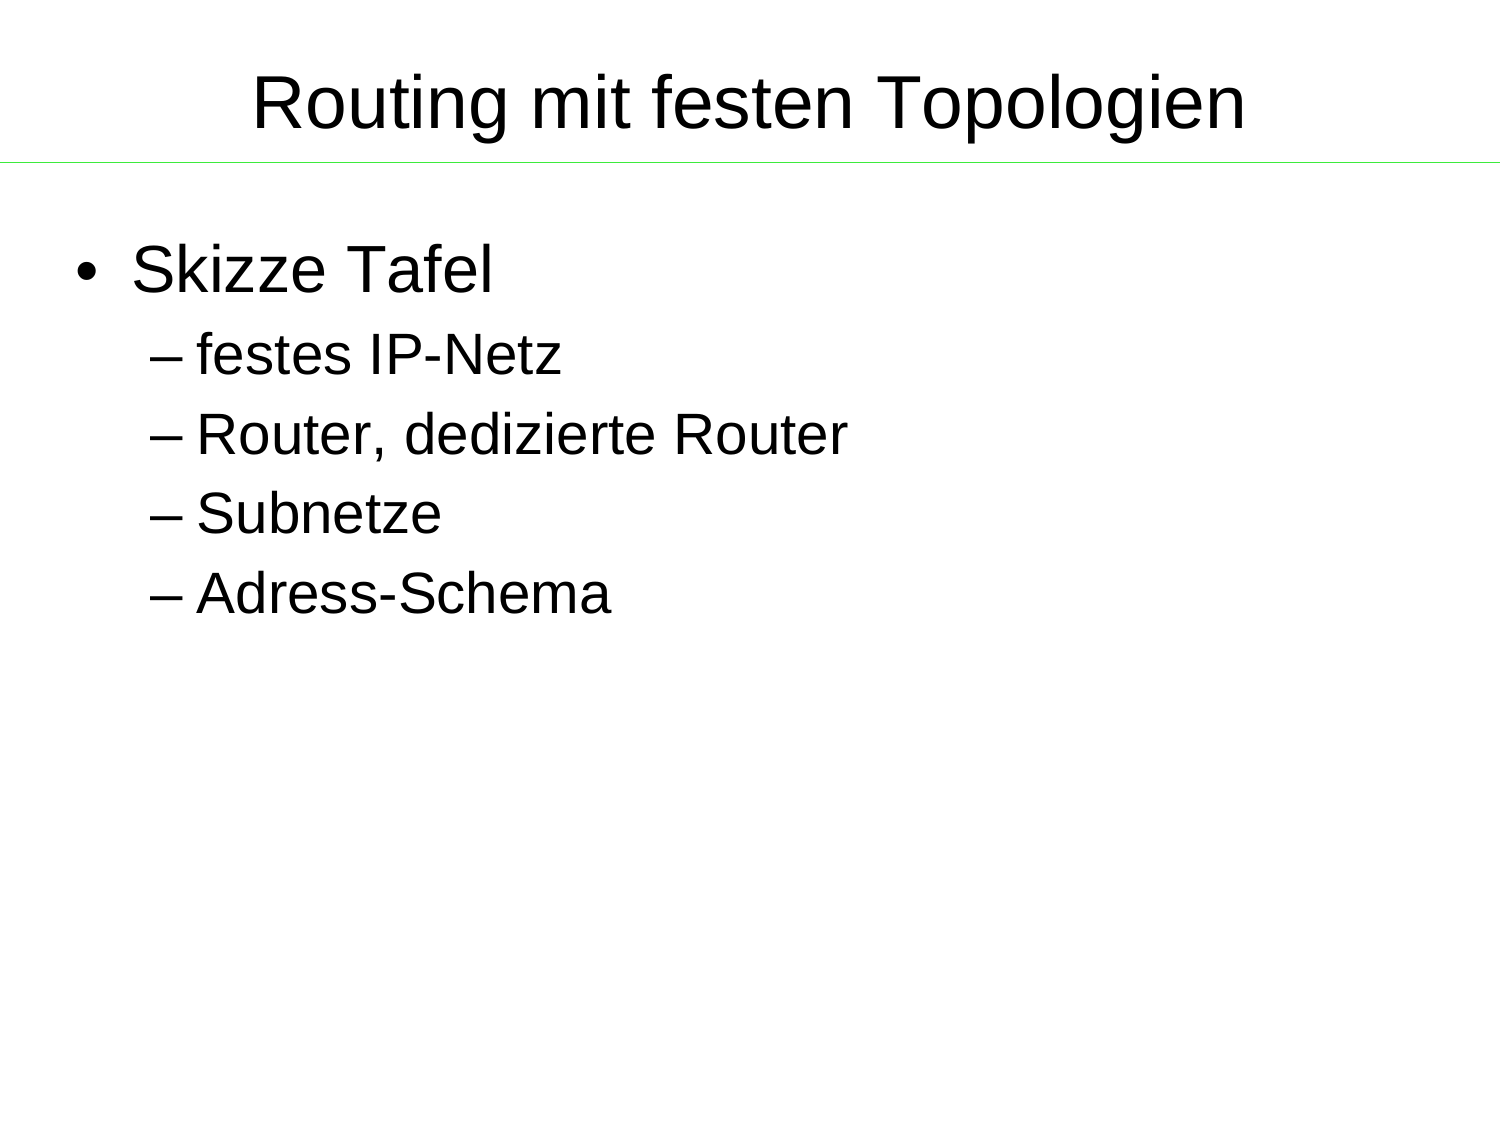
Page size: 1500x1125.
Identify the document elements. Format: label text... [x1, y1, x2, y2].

list Skizze Tafel festes IP-Netz Router, dedizierte Router Subnetze Adress-Schema [75, 232, 1426, 986]
title Routing mit festen Topologien [75, 57, 1426, 148]
